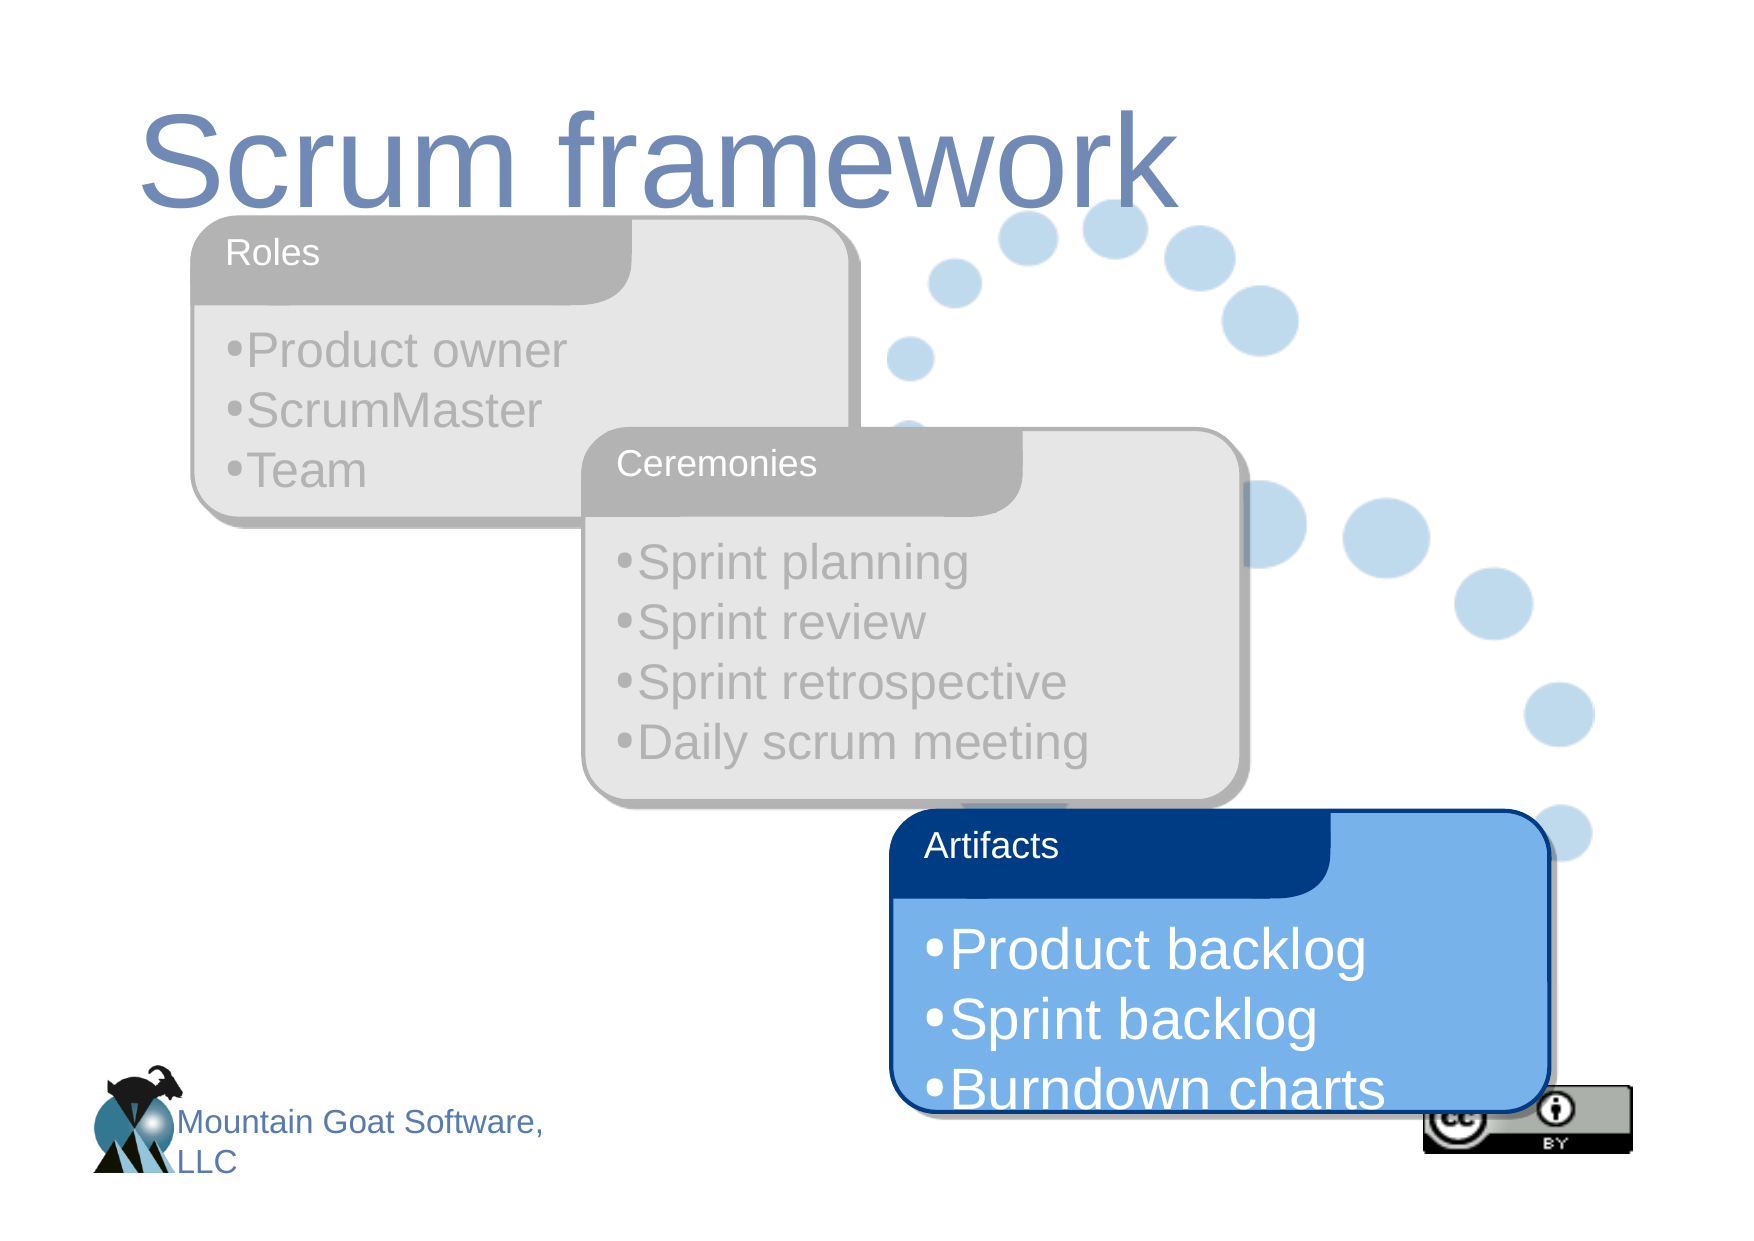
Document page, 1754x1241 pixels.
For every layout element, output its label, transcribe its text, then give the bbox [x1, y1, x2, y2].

picture [93, 1065, 183, 1173]
text_box [889, 810, 1550, 1112]
text_box Scrum framework [129, 75, 1639, 233]
text_box [190, 233, 1242, 802]
text_box Roles [216, 233, 555, 302]
picture [1423, 1085, 1633, 1154]
text_box Product owner ScrumMaster Team [214, 309, 663, 504]
text_box Sprint planning Sprint review Sprint retrospective Daily scrum meeting [605, 520, 1193, 775]
picture [887, 233, 1595, 1043]
text_box Ceremonies [607, 430, 997, 513]
text_box Artifacts [915, 812, 1254, 895]
text_box Product backlog Sprint backlog Burndown charts [913, 902, 1515, 1097]
